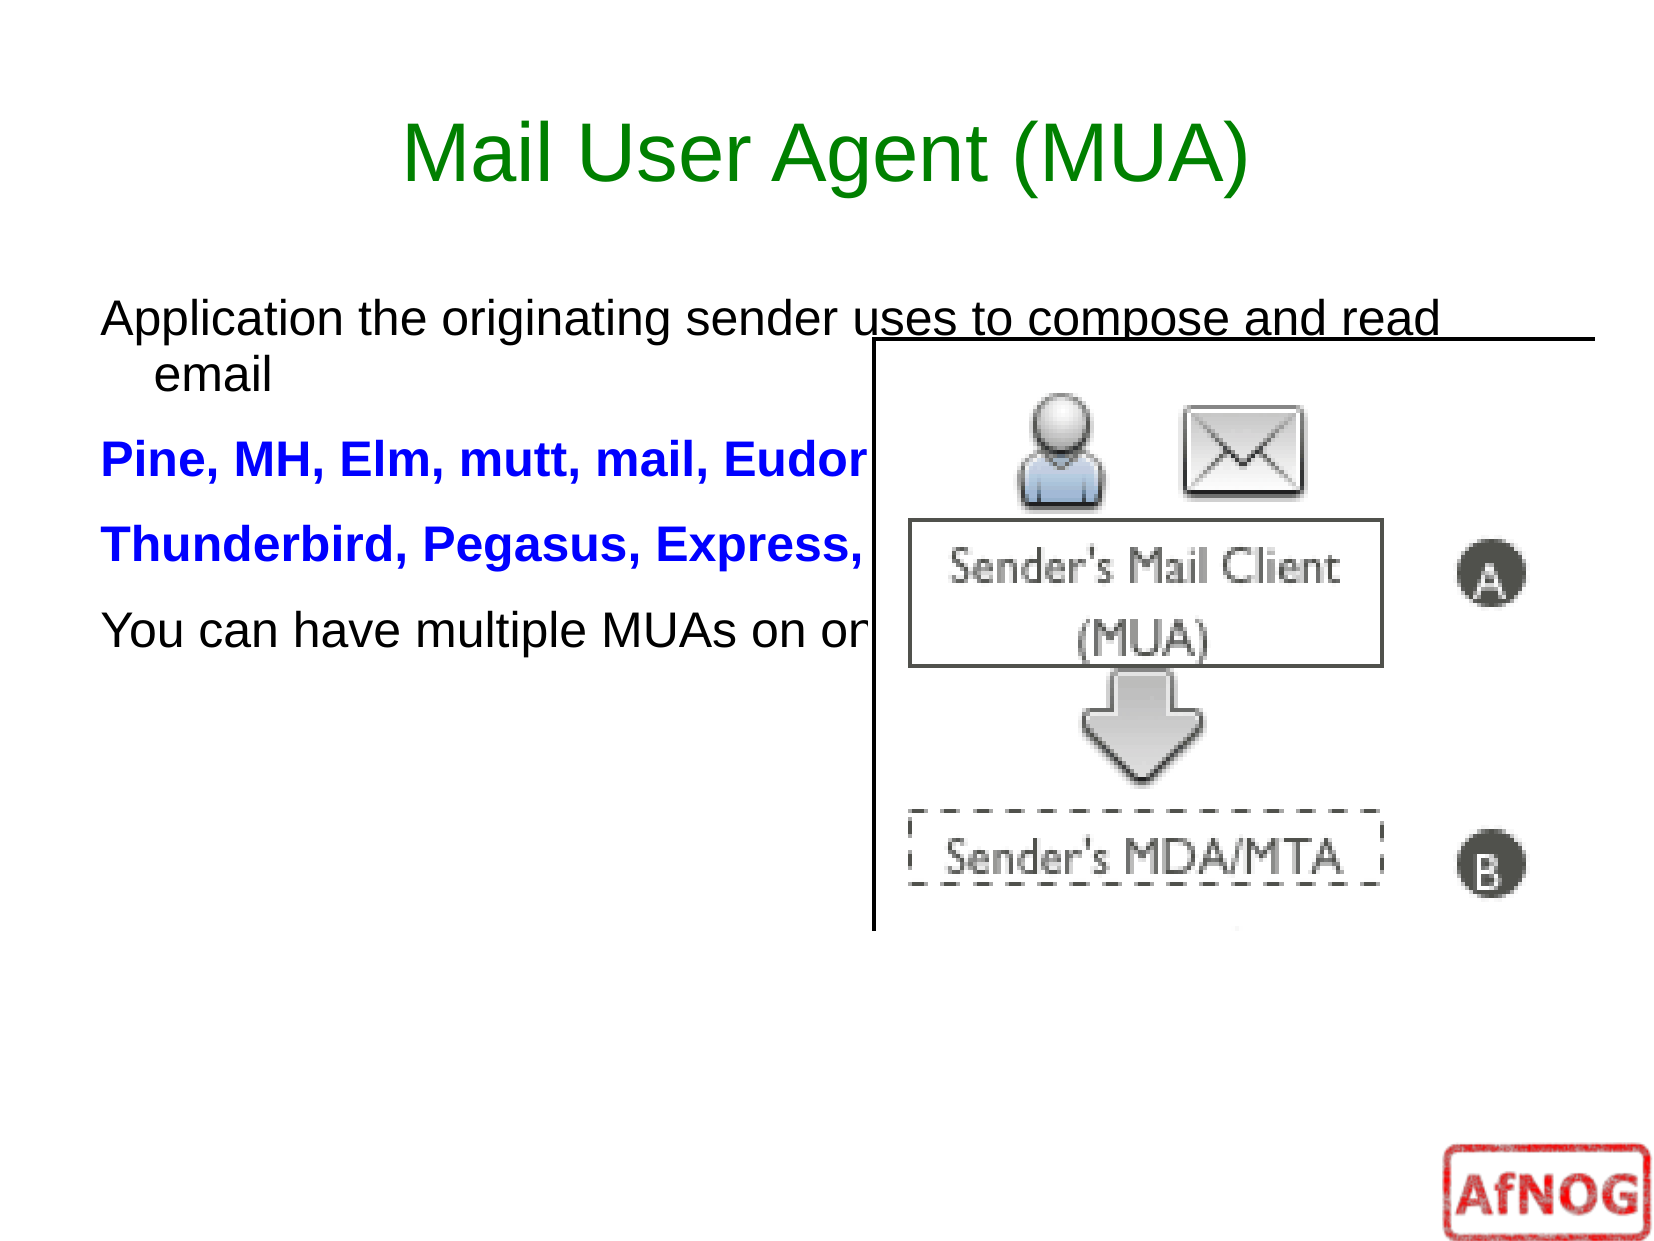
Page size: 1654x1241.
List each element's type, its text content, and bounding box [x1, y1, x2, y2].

picture [1441, 1141, 1654, 1241]
list Application the originating sender uses to compose and read email Pine, MH, Elm, mutt, mail, Eudora, Marcel, Mailstrom, Thunderbird, Pegasus, Express, Netscape, Outlook, ... You can have multiple MUAs on one system - end user choice [82, 290, 809, 1109]
picture [868, 337, 1595, 931]
title Mail User Agent (MUA) [82, 49, 1571, 257]
